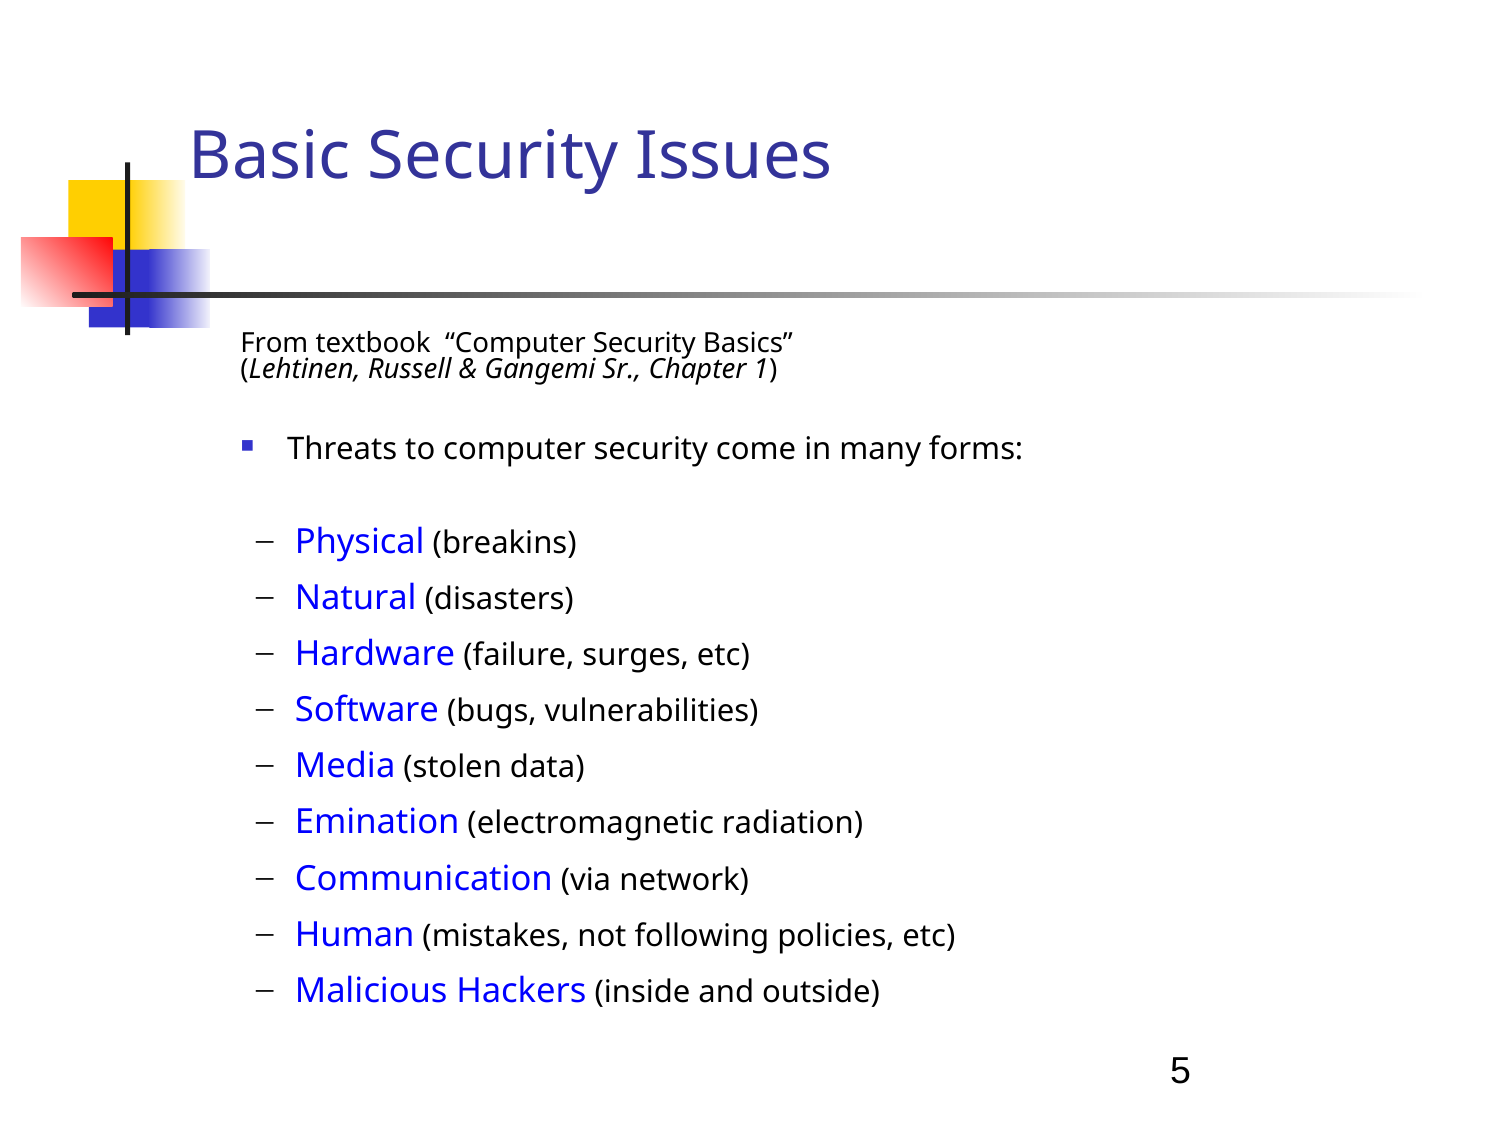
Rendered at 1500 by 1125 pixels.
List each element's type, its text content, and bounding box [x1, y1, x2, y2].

title Basic Security Issues [188, 35, 1467, 275]
list From textbook “Computer Security Basics” (Lehtinen, Russell & Gangemi Sr., Chapter 1) Threats to computer security come in many forms: Physical (breakins) Natural (disasters) Hardware (failure, surges, etc) Software (bugs, vulnerabilities) Media (stolen data) Emination (electromagnetic radiation) Communication (via network) Human (mistakes, not following policies, etc) Malicious Hackers (inside and outside) [193, 330, 1469, 1074]
